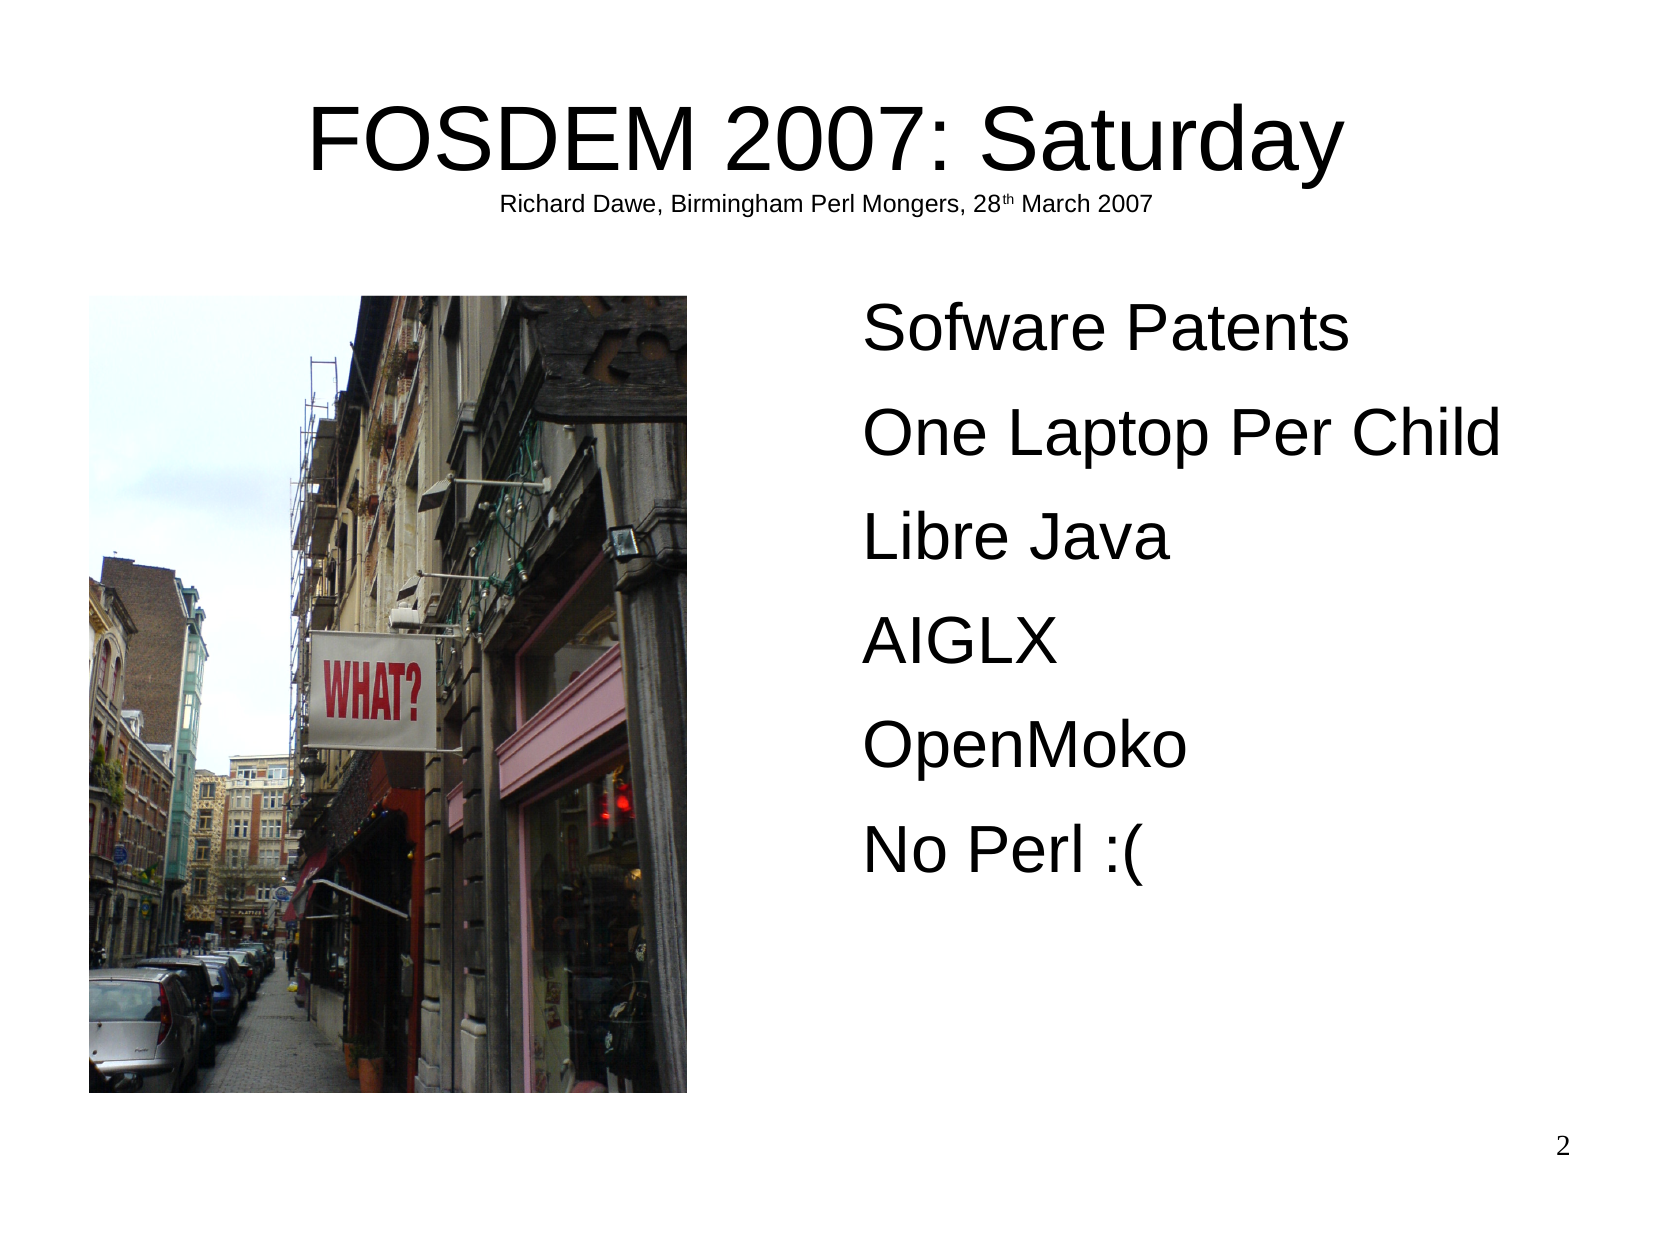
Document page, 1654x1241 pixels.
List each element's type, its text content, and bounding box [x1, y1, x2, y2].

title FOSDEM 2007: Saturday Richard Dawe, Birmingham Perl Mongers, 28th March 2007 [82, 49, 1571, 257]
picture [88, 295, 687, 1093]
list Sofware Patents One Laptop Per Child Libre Java AIGLX OpenMoko No Perl :( [845, 290, 1572, 1094]
